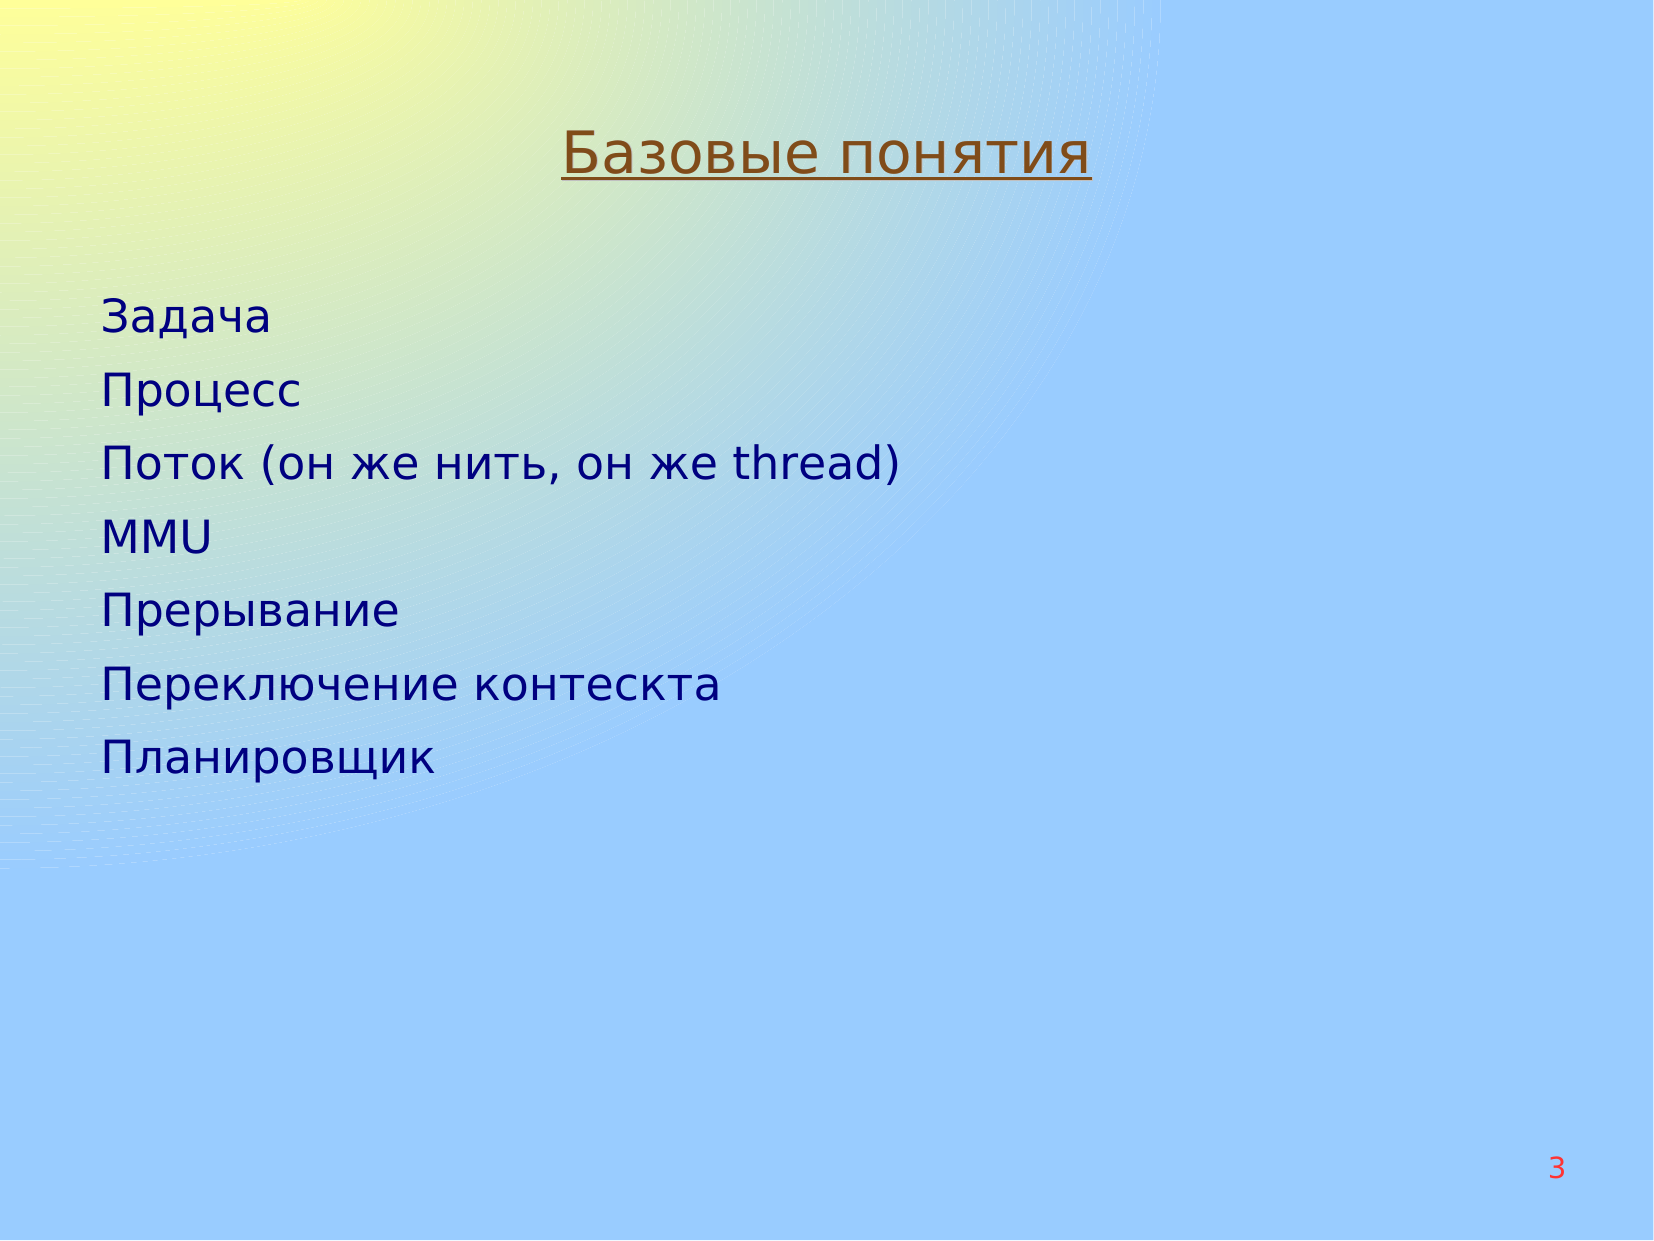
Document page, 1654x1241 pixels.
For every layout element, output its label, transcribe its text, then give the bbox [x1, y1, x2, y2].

title Базовые понятия [82, 56, 1571, 250]
list Задача Процесс Поток (он же нить, он же thread) MMU Прерывание Переключение контескта Планировщик [82, 290, 1571, 1094]
